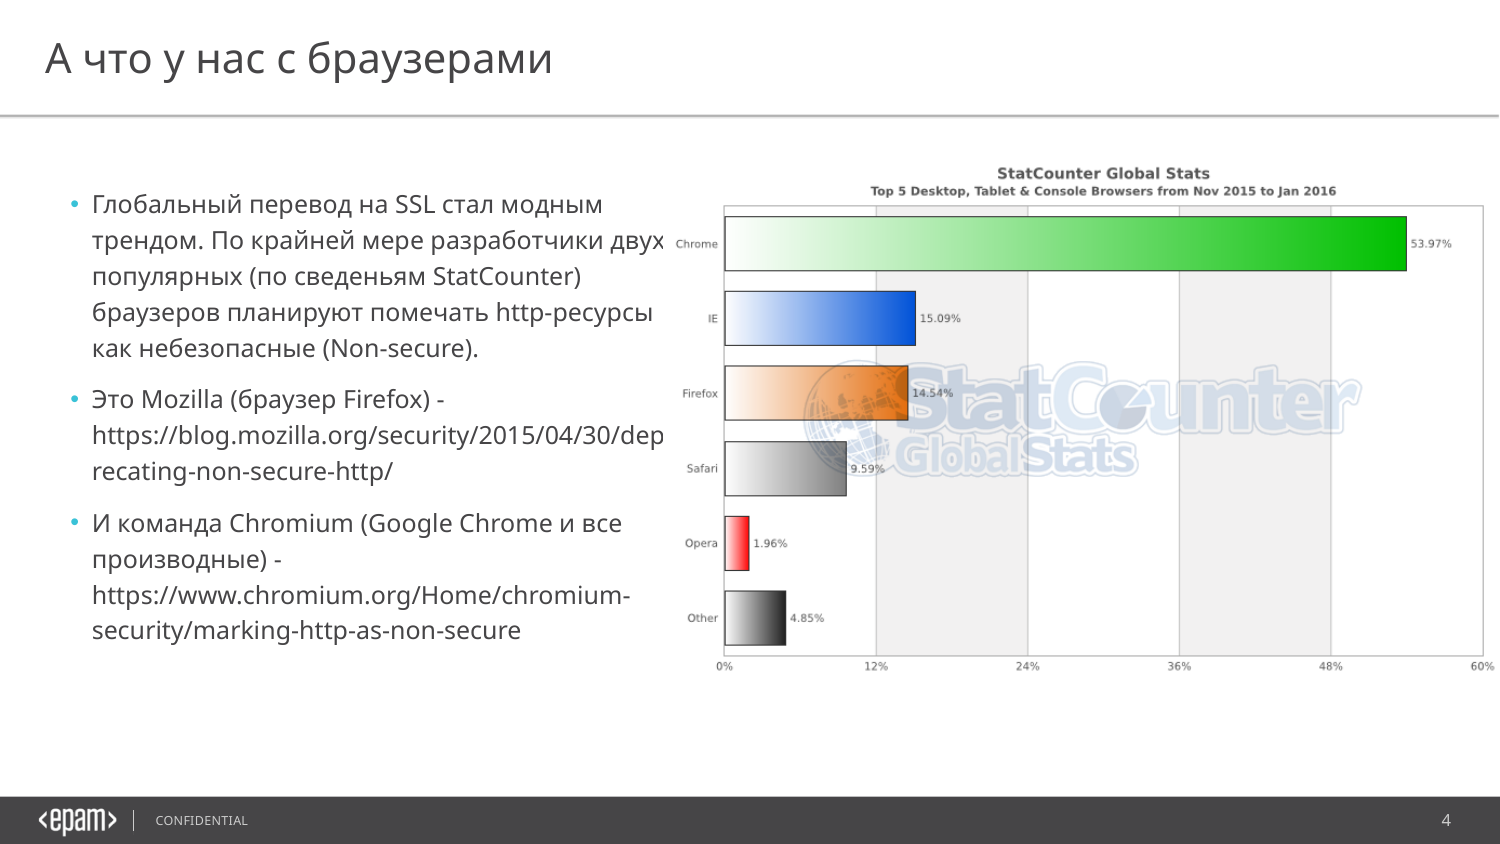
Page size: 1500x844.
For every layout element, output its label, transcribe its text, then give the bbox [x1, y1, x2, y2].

picture [38, 808, 117, 837]
list А что у нас с браузерами [0, 0, 1500, 115]
picture [663, 148, 1500, 689]
list Глобальный перевод на SSL стал модным трендом. По крайней мере разработчики двух популярных (по сведеньям StatCounter) браузеров планируют помечать http-ресурсы как небезопасные (Non-secure). Это Mozilla (браузер Firefox) - https://blog.mozilla.org/security/2015/04/30/deprecating-non-secure-http/ И команда Chromium (Google Chrome и все производные) - https://www.chromium.org/Home/chromium-security/marking-http-as-non-secure [59, 177, 685, 733]
